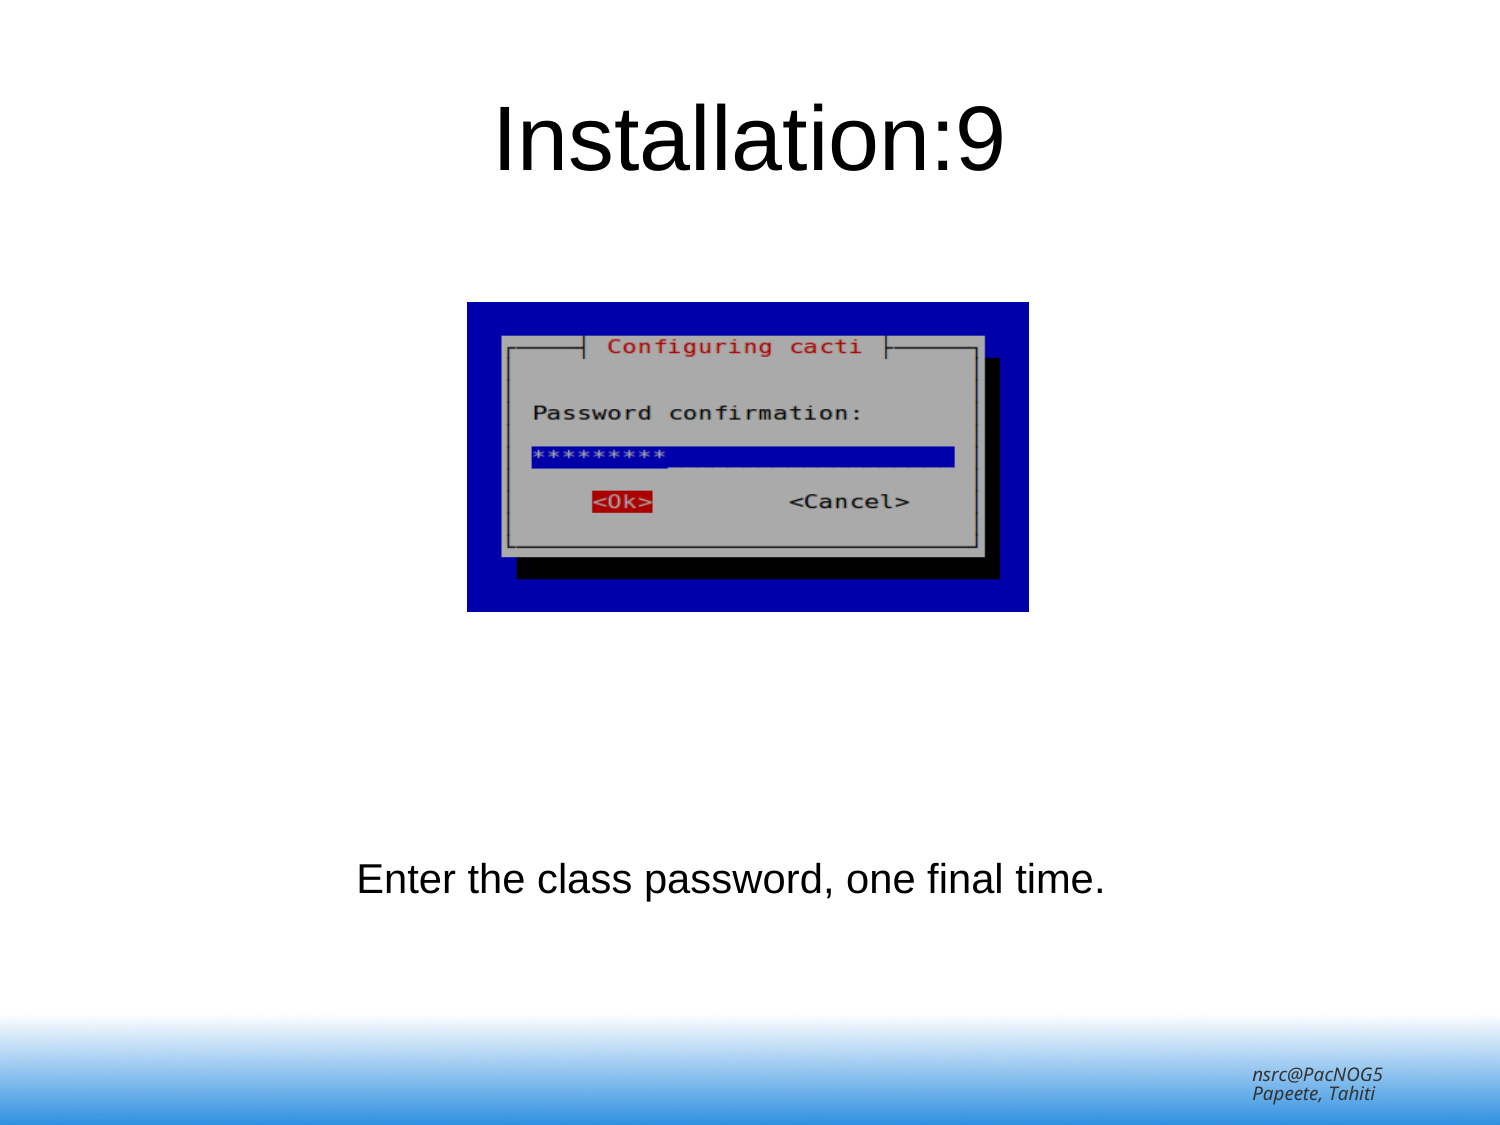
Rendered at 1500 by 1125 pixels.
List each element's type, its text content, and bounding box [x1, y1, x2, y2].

picture [0, 1012, 1500, 1125]
text_box Enter the class password, one final time. [112, 844, 1351, 910]
title Installation:9 [75, 45, 1426, 233]
picture [467, 302, 1029, 612]
